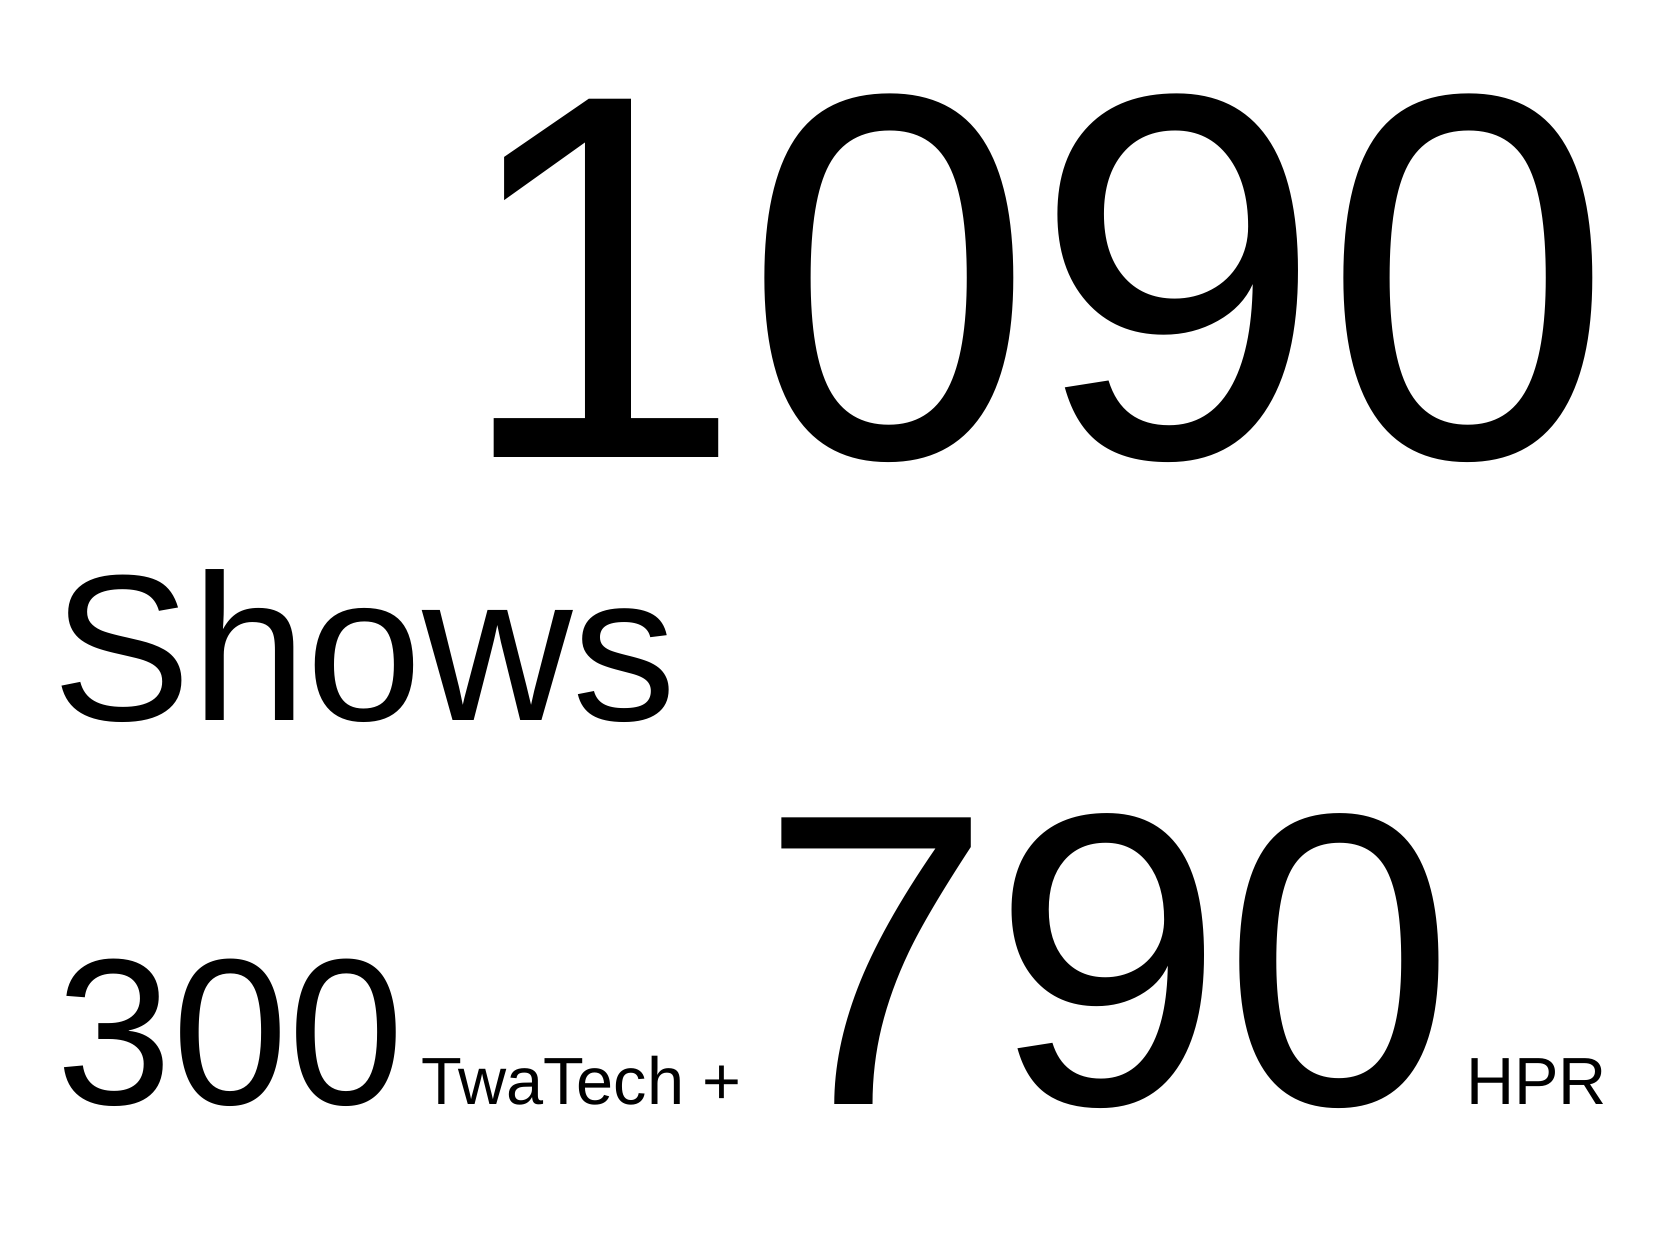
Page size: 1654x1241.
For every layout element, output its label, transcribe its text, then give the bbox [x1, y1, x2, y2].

text_box 300 TwaTech + 790 HPR [25, 719, 1639, 1201]
text_box Shows [37, 525, 693, 773]
list 1090 [37, 0, 1613, 719]
